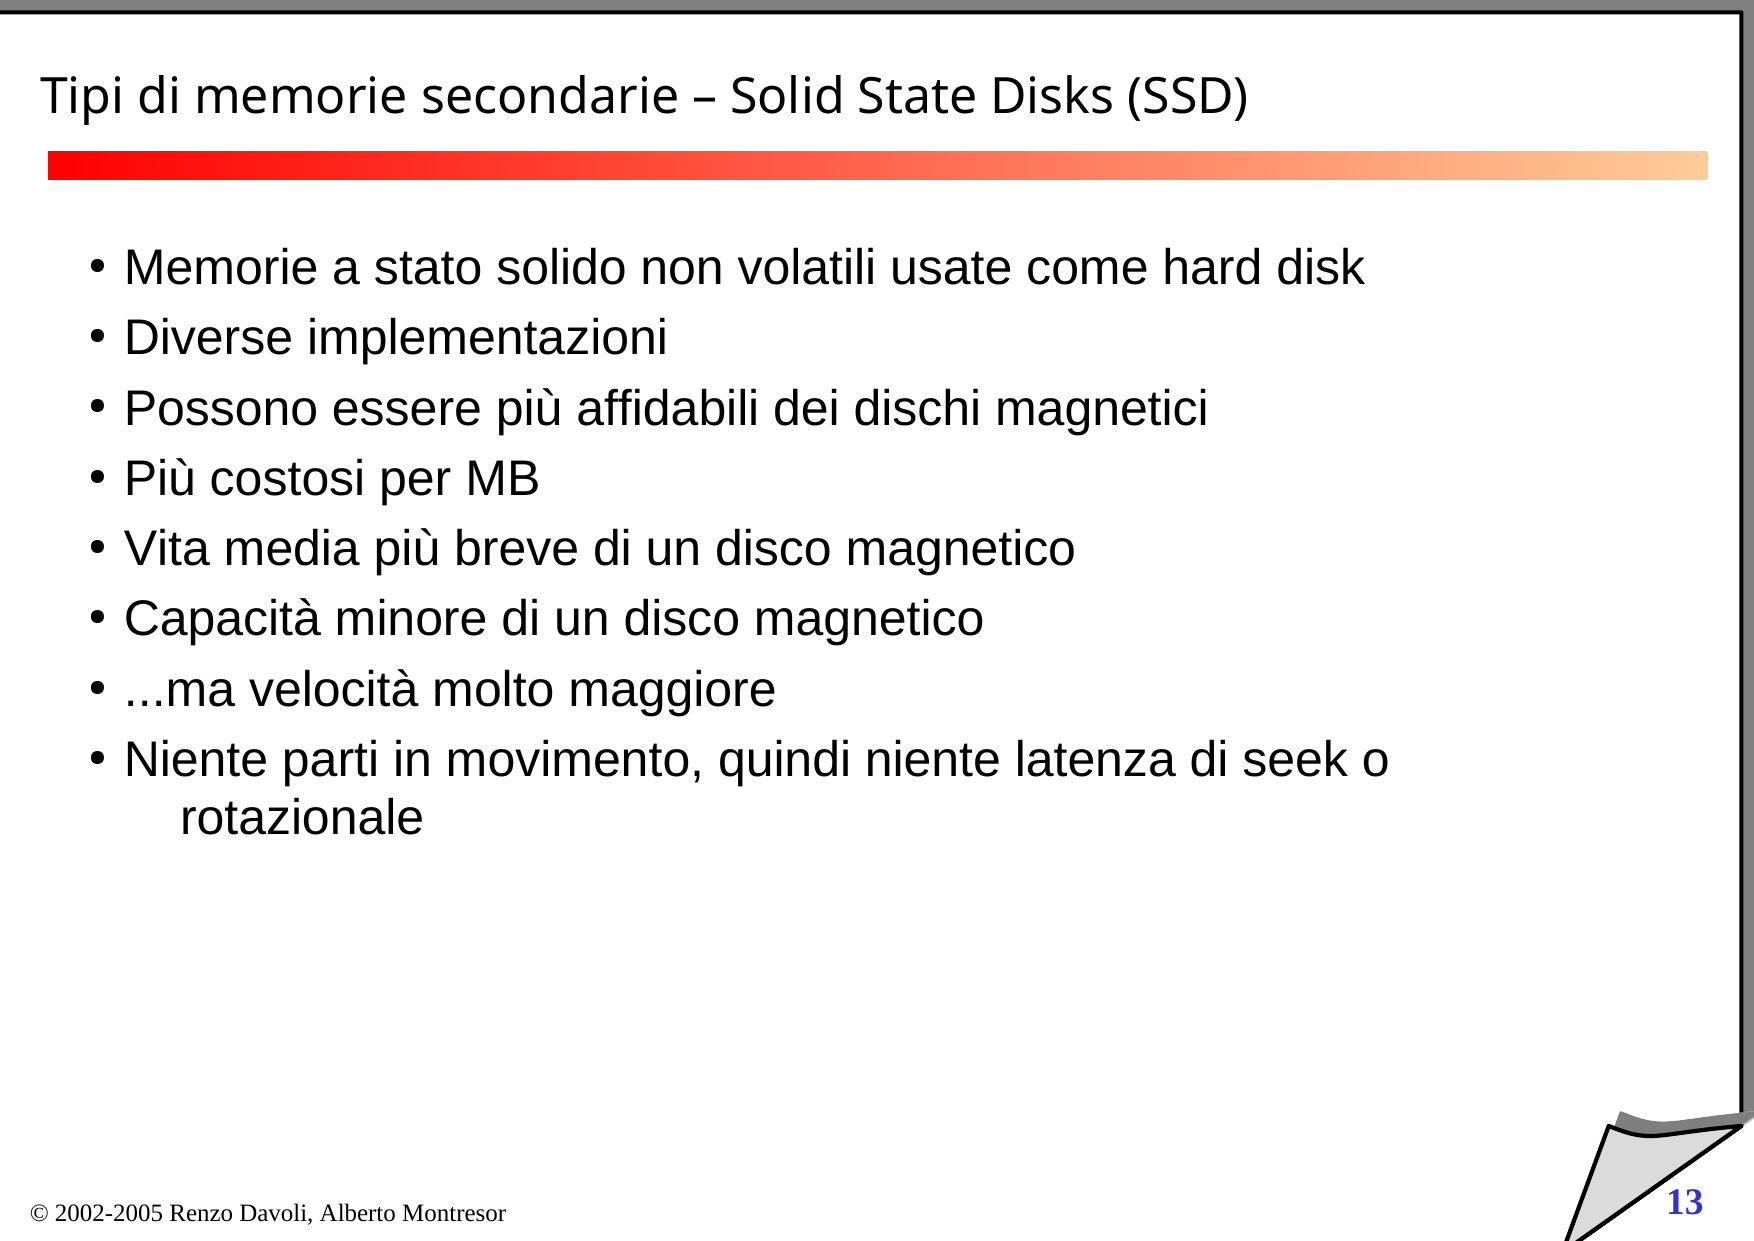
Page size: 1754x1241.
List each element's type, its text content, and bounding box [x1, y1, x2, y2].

title Tipi di memorie secondarie – Solid State Disks (SSD) [40, 49, 1714, 144]
text_box Memorie a stato solido non volatili usate come hard disk Diverse implementazioni Possono essere più affidabili dei dischi magnetici Più costosi per MB Vita media più breve di un disco magnetico Capacità minore di un disco magnetico ...ma velocità molto maggiore Niente parti in movimento, quindi niente latenza di seek o rotazionale [88, 236, 1536, 862]
